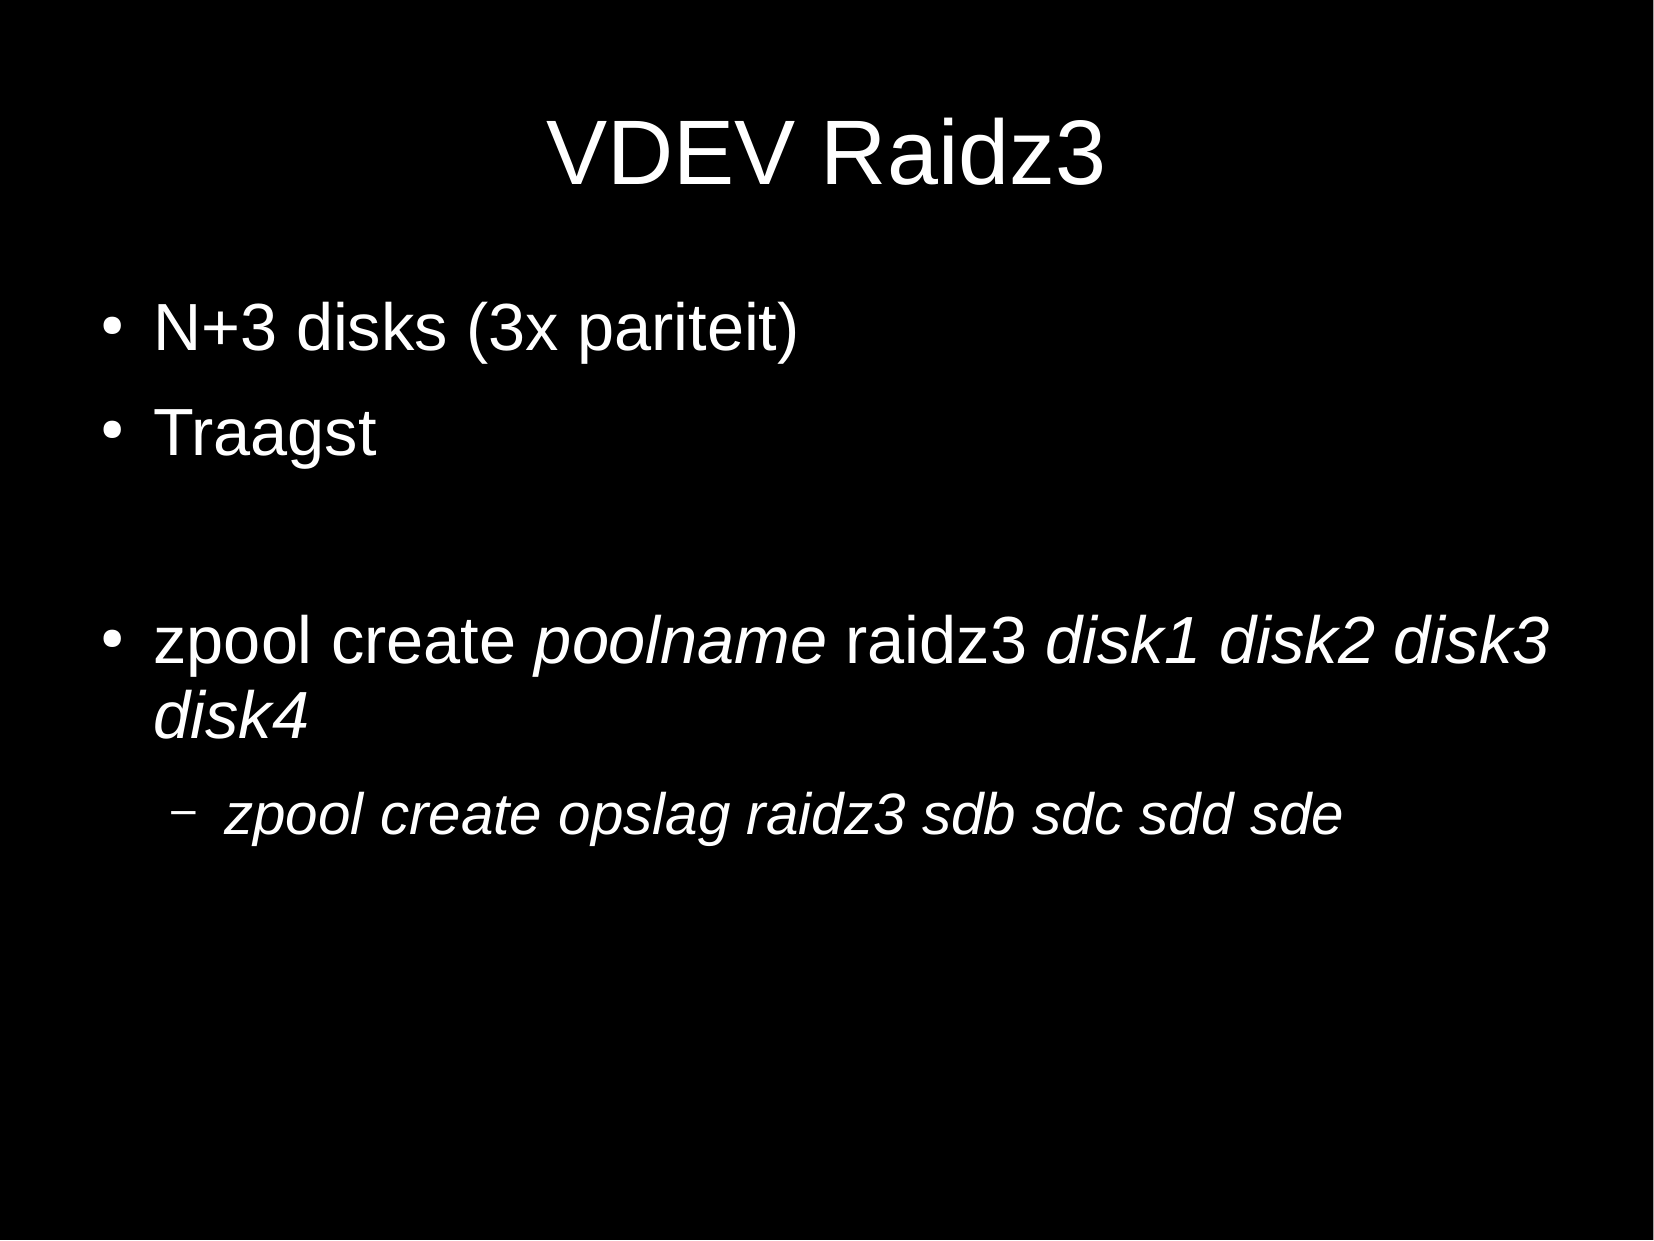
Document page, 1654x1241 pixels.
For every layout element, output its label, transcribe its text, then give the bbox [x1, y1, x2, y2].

title VDEV Raidz3 [82, 49, 1571, 257]
list N+3 disks (3x pariteit) Traagst zpool create poolname raidz3 disk1 disk2 disk3 disk4 zpool create opslag raidz3 sdb sdc sdd sde [82, 290, 1571, 1010]
